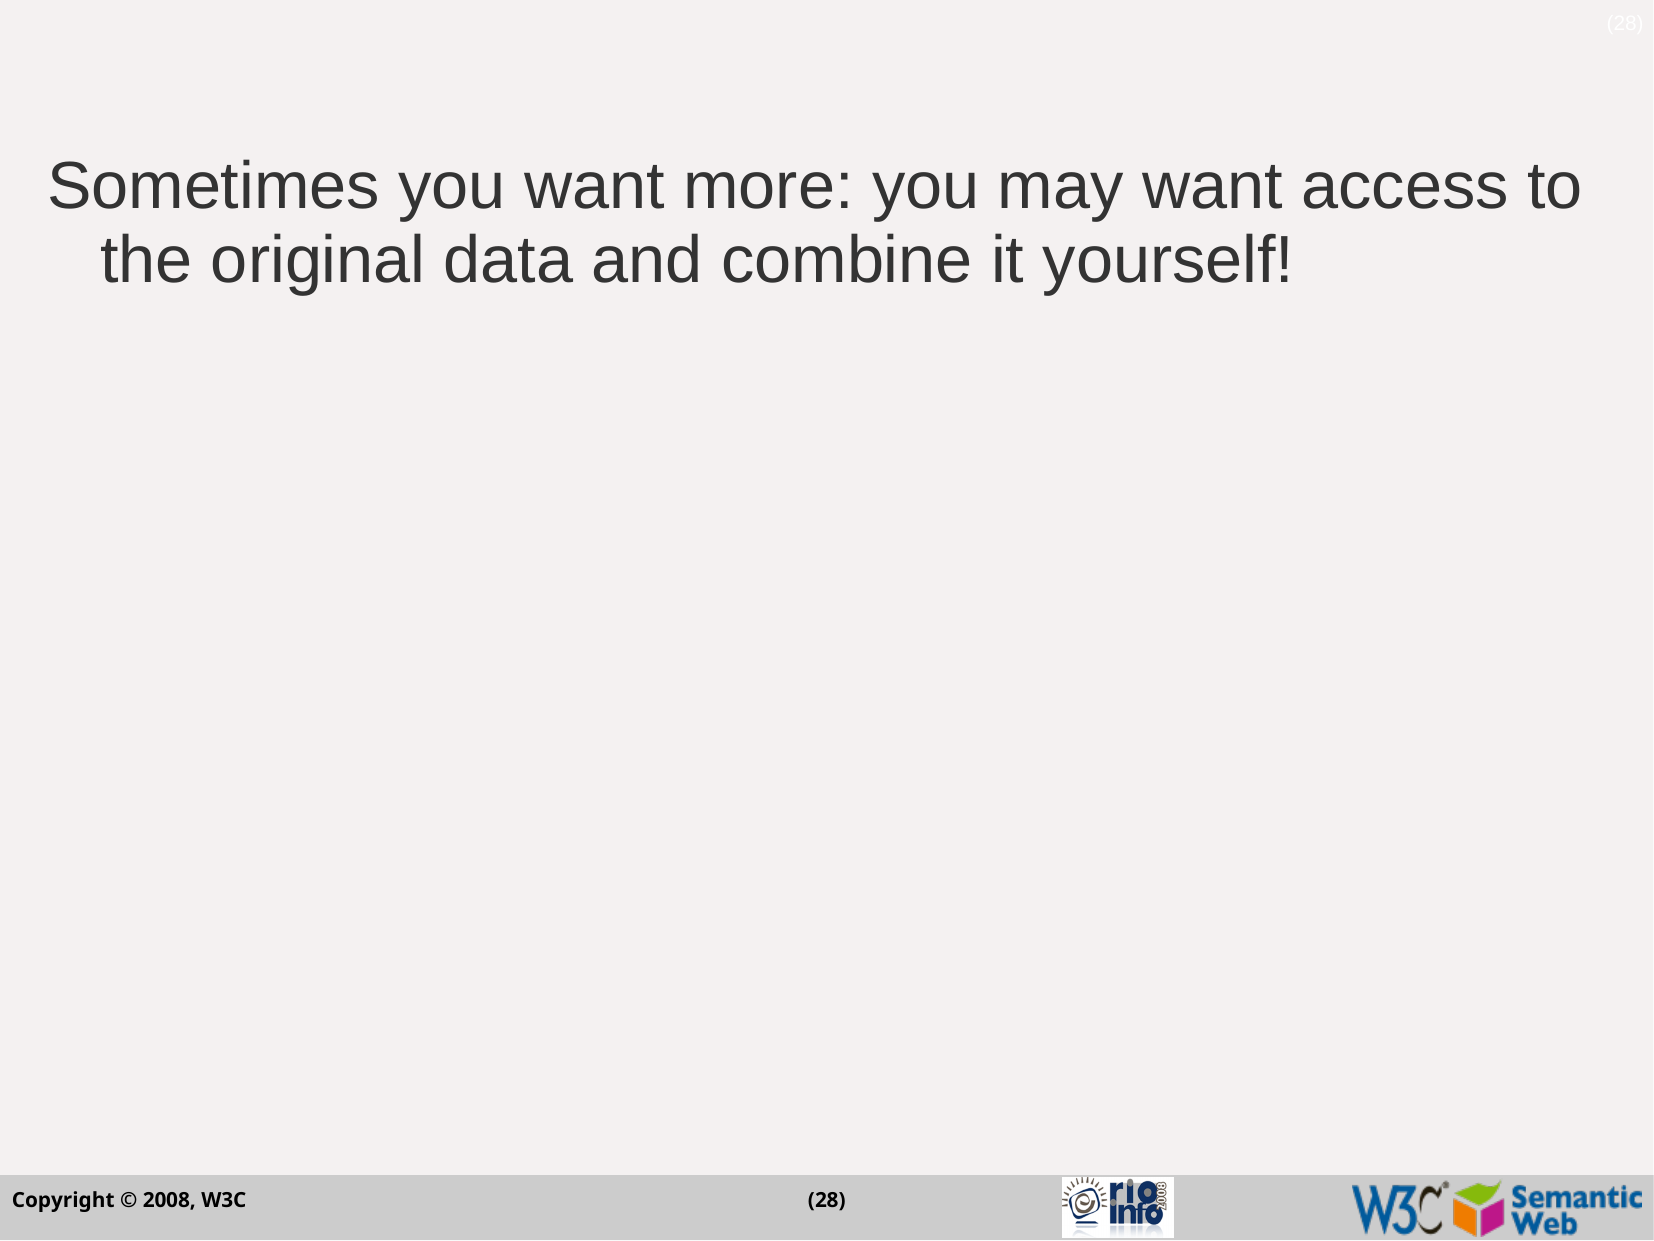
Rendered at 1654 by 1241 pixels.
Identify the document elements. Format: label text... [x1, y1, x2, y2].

picture [1062, 1177, 1174, 1238]
list Sometimes you want more: you may want access to the original data and combine it yourself! [29, 147, 1624, 1134]
picture [1352, 1178, 1642, 1237]
